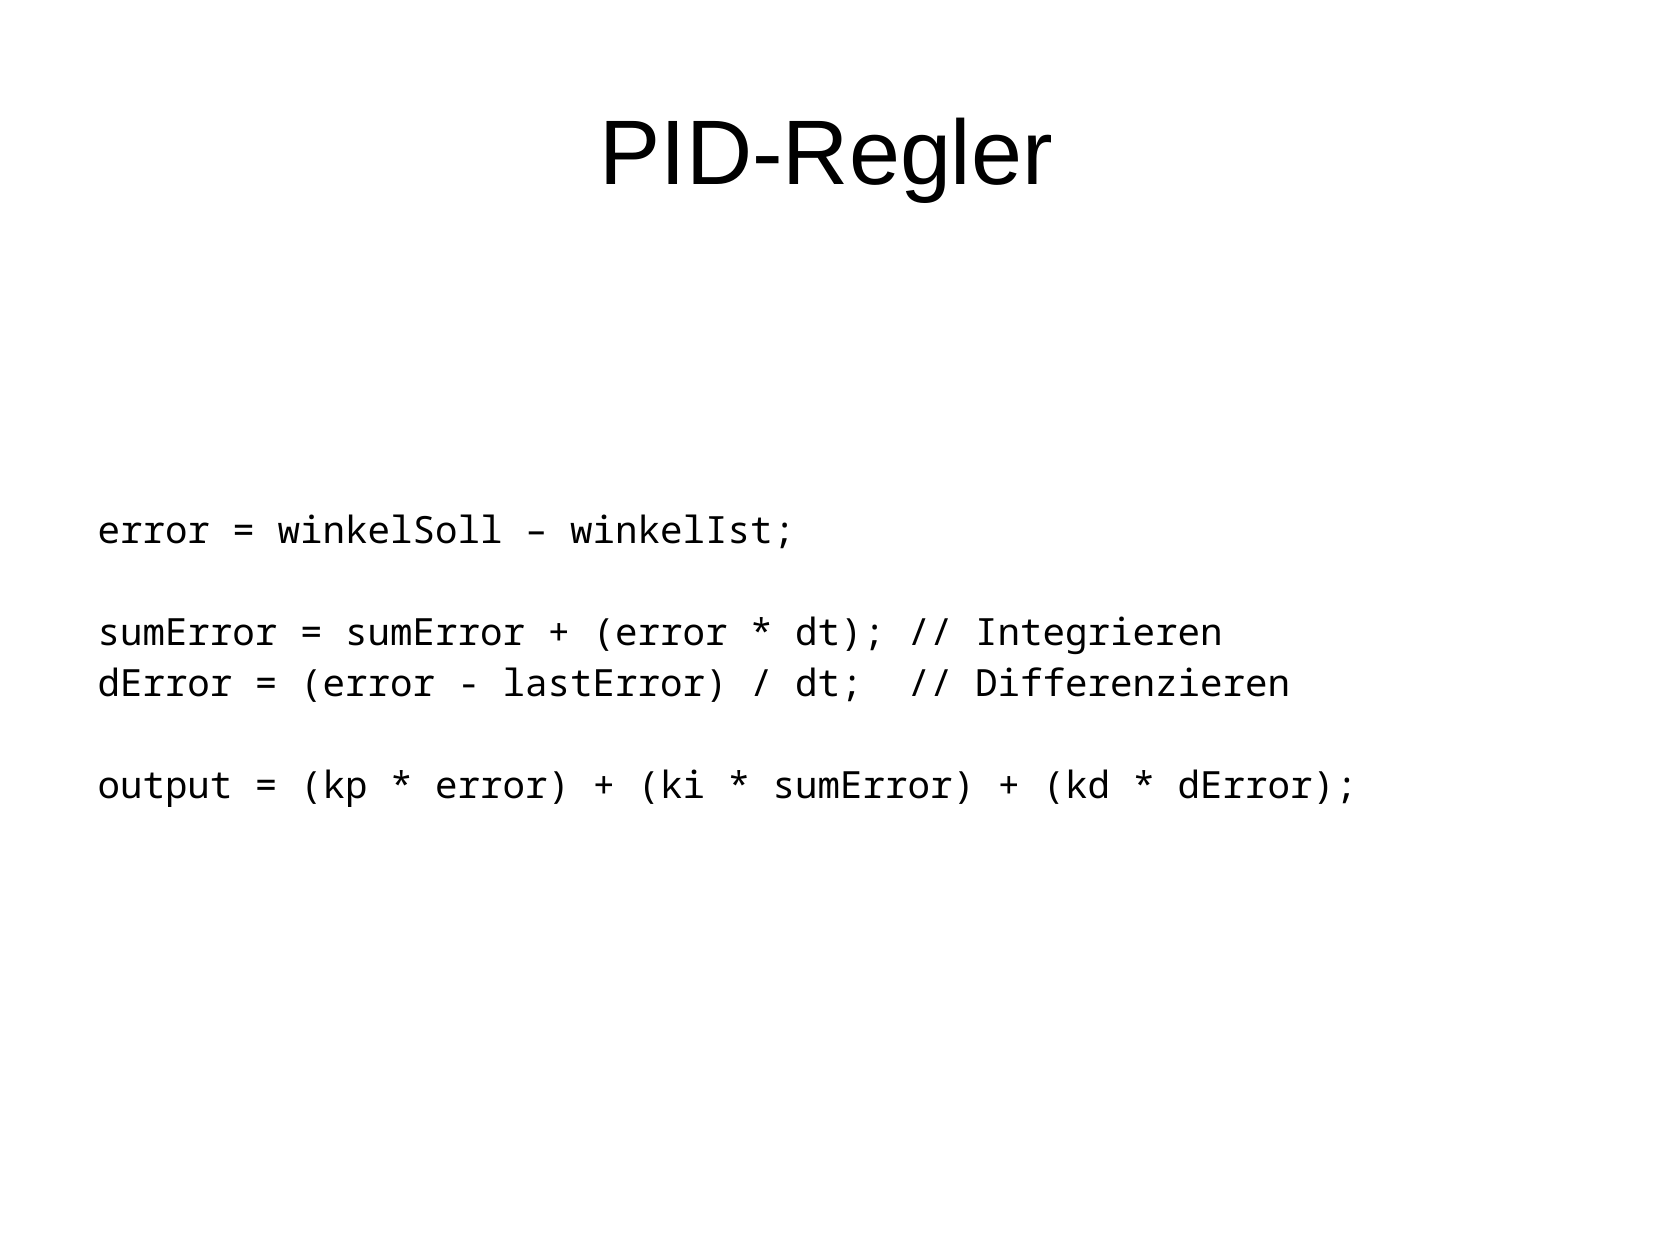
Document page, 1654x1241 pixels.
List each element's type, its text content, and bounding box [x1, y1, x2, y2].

text_box error = winkelSoll – winkelIst; sumError = sumError + (error * dt); // Integrieren dError = (error - lastError) / dt; // Differenzieren output = (kp * error) + (ki * sumError) + (kd * dError); [82, 495, 1548, 792]
title PID-Regler [82, 49, 1571, 257]
